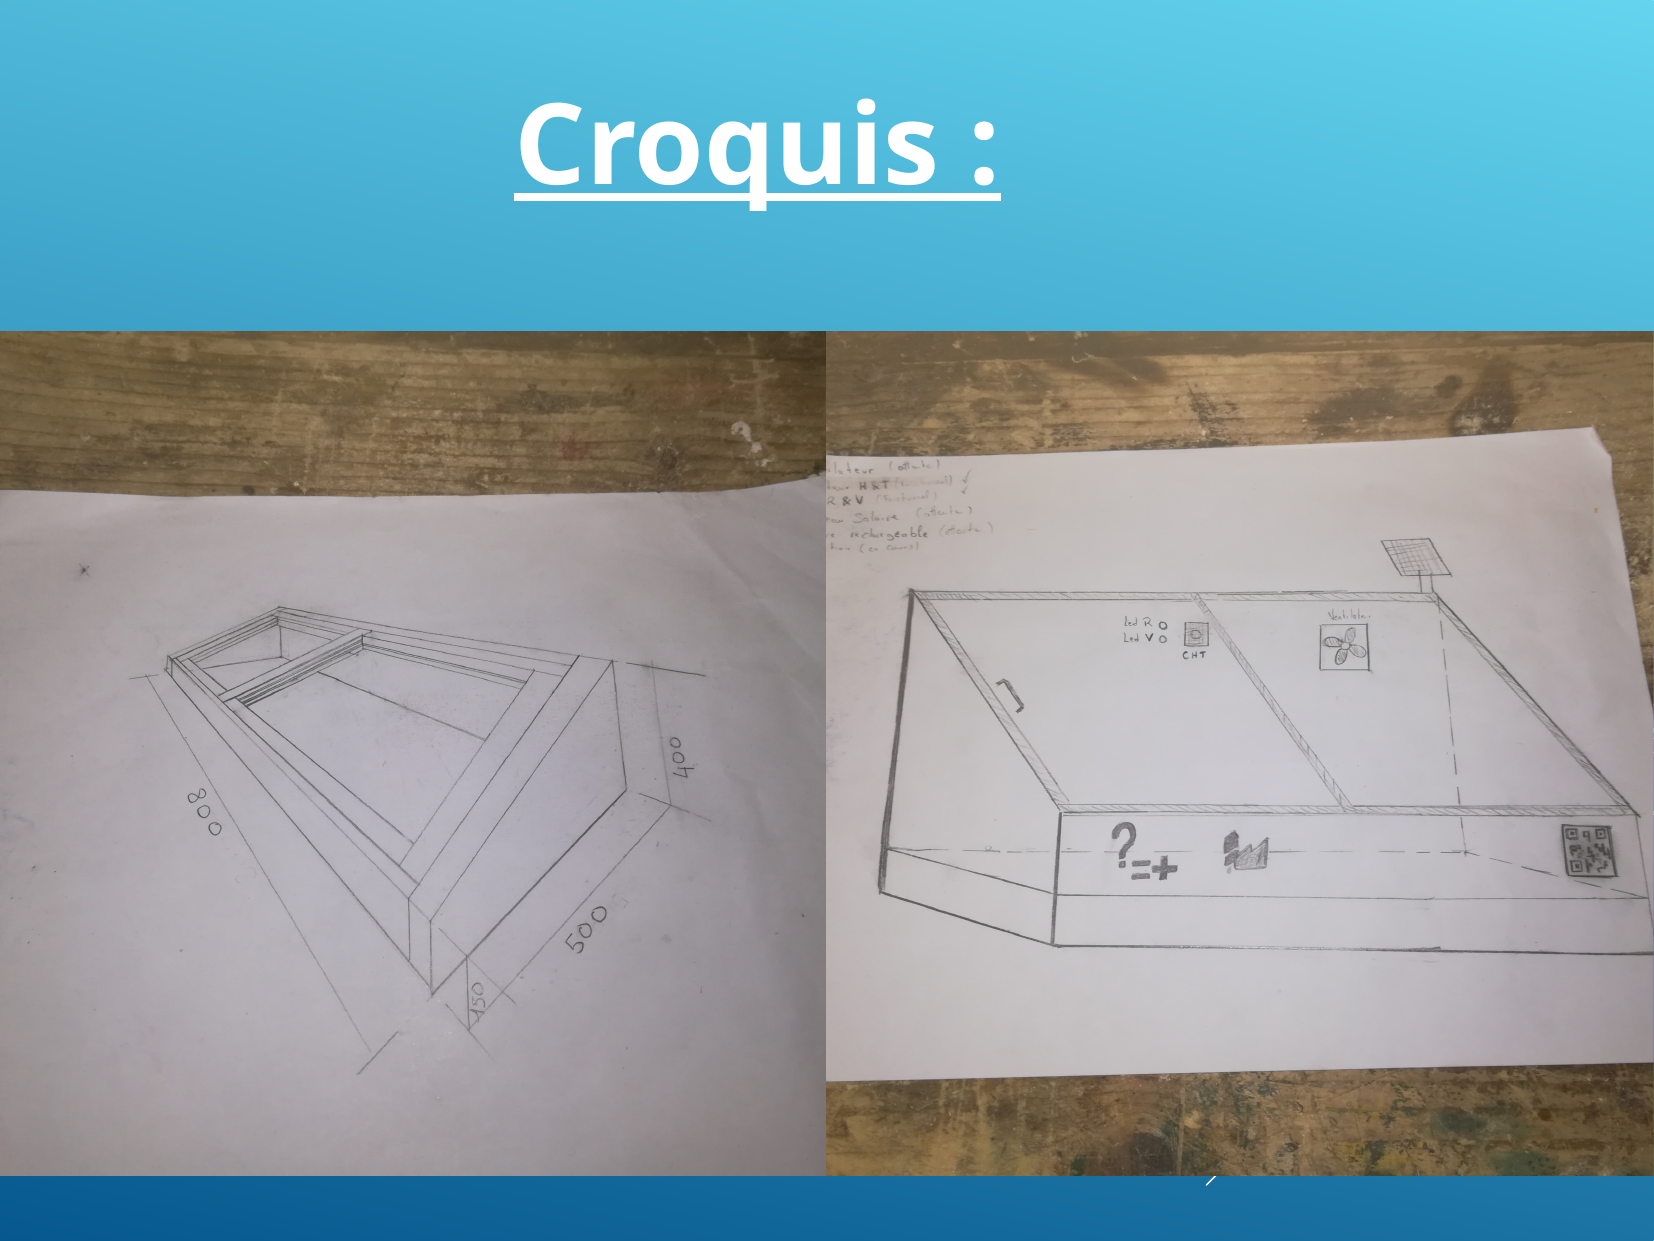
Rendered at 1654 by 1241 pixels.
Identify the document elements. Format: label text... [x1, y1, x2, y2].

picture [0, 331, 1654, 1176]
text_box Croquis : [499, 64, 1296, 217]
